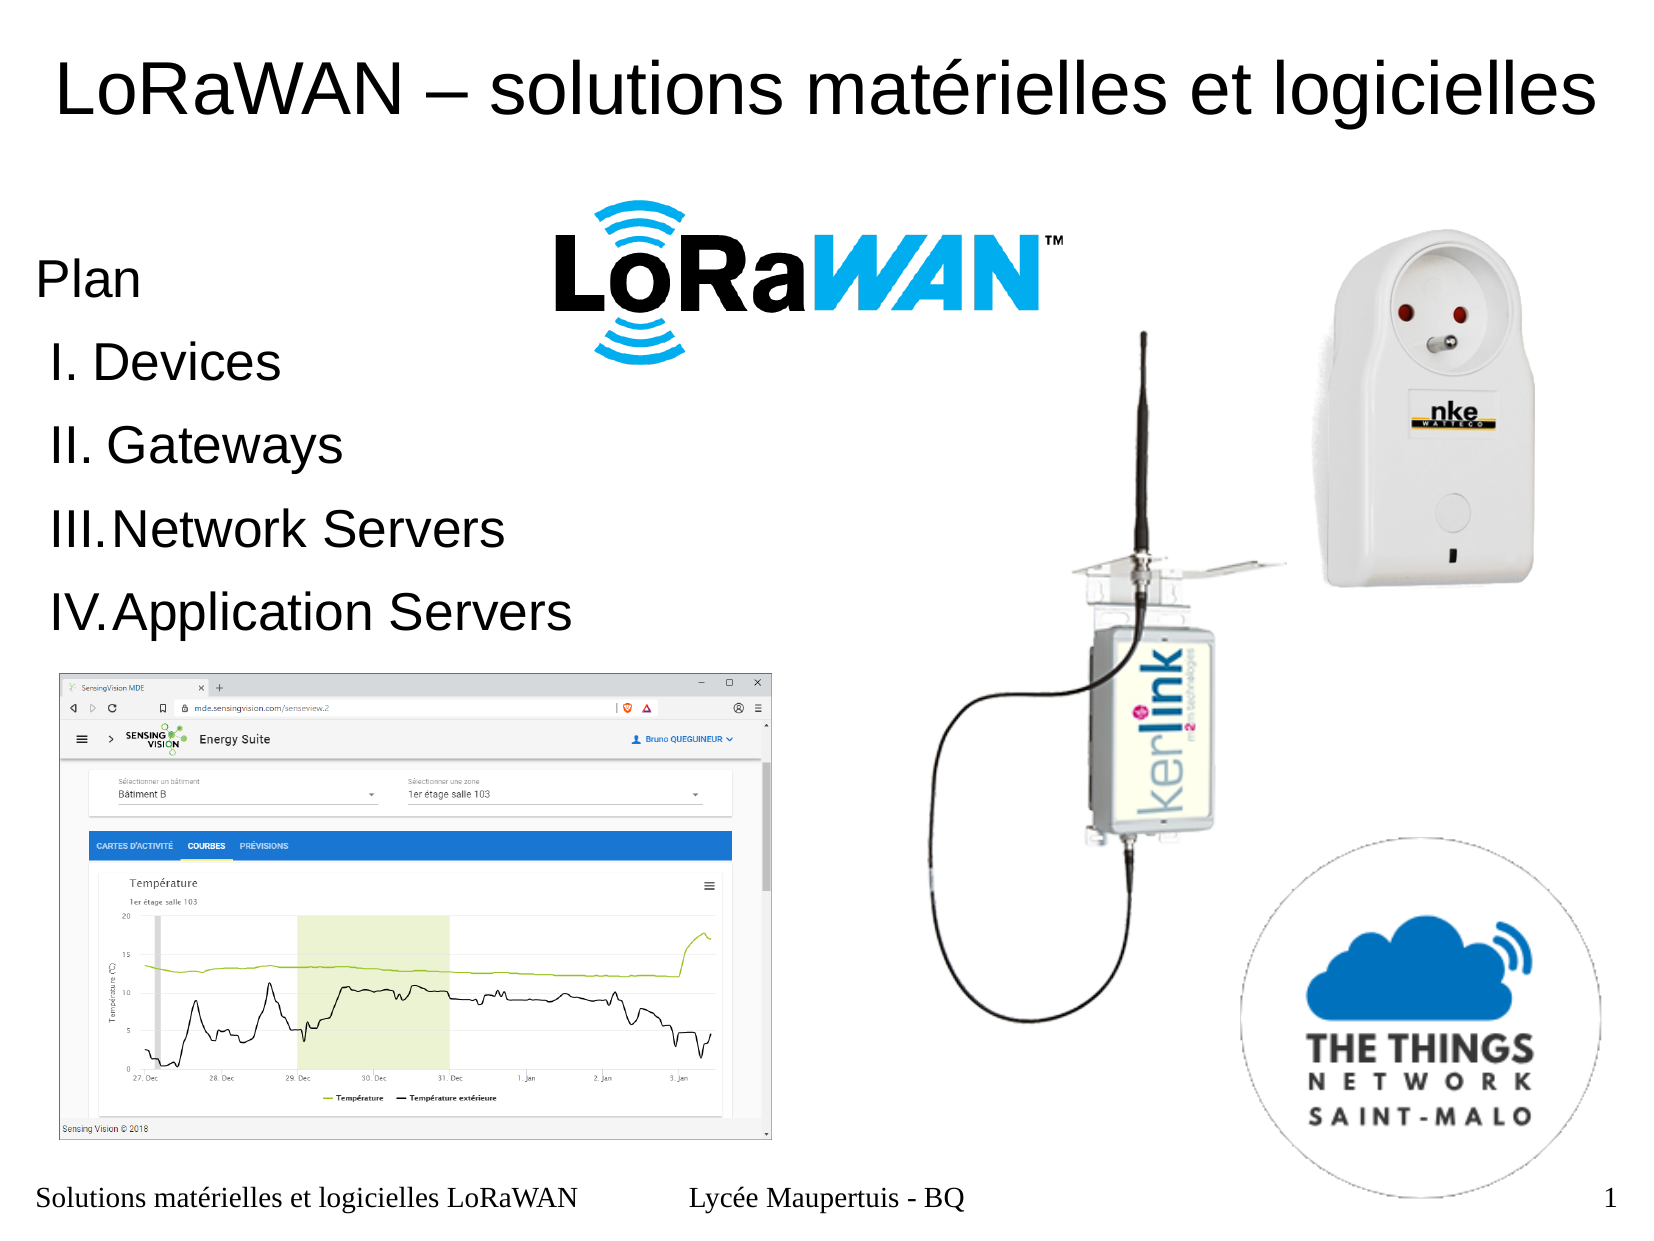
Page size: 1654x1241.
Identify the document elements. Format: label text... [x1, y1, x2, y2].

list Plan Devices Gateways Network Servers Application Servers [35, 165, 1619, 645]
picture [59, 673, 772, 1140]
picture [1311, 229, 1535, 591]
title LoRaWAN – solutions matérielles et logicielles [35, 35, 1619, 142]
picture [555, 200, 1615, 1207]
